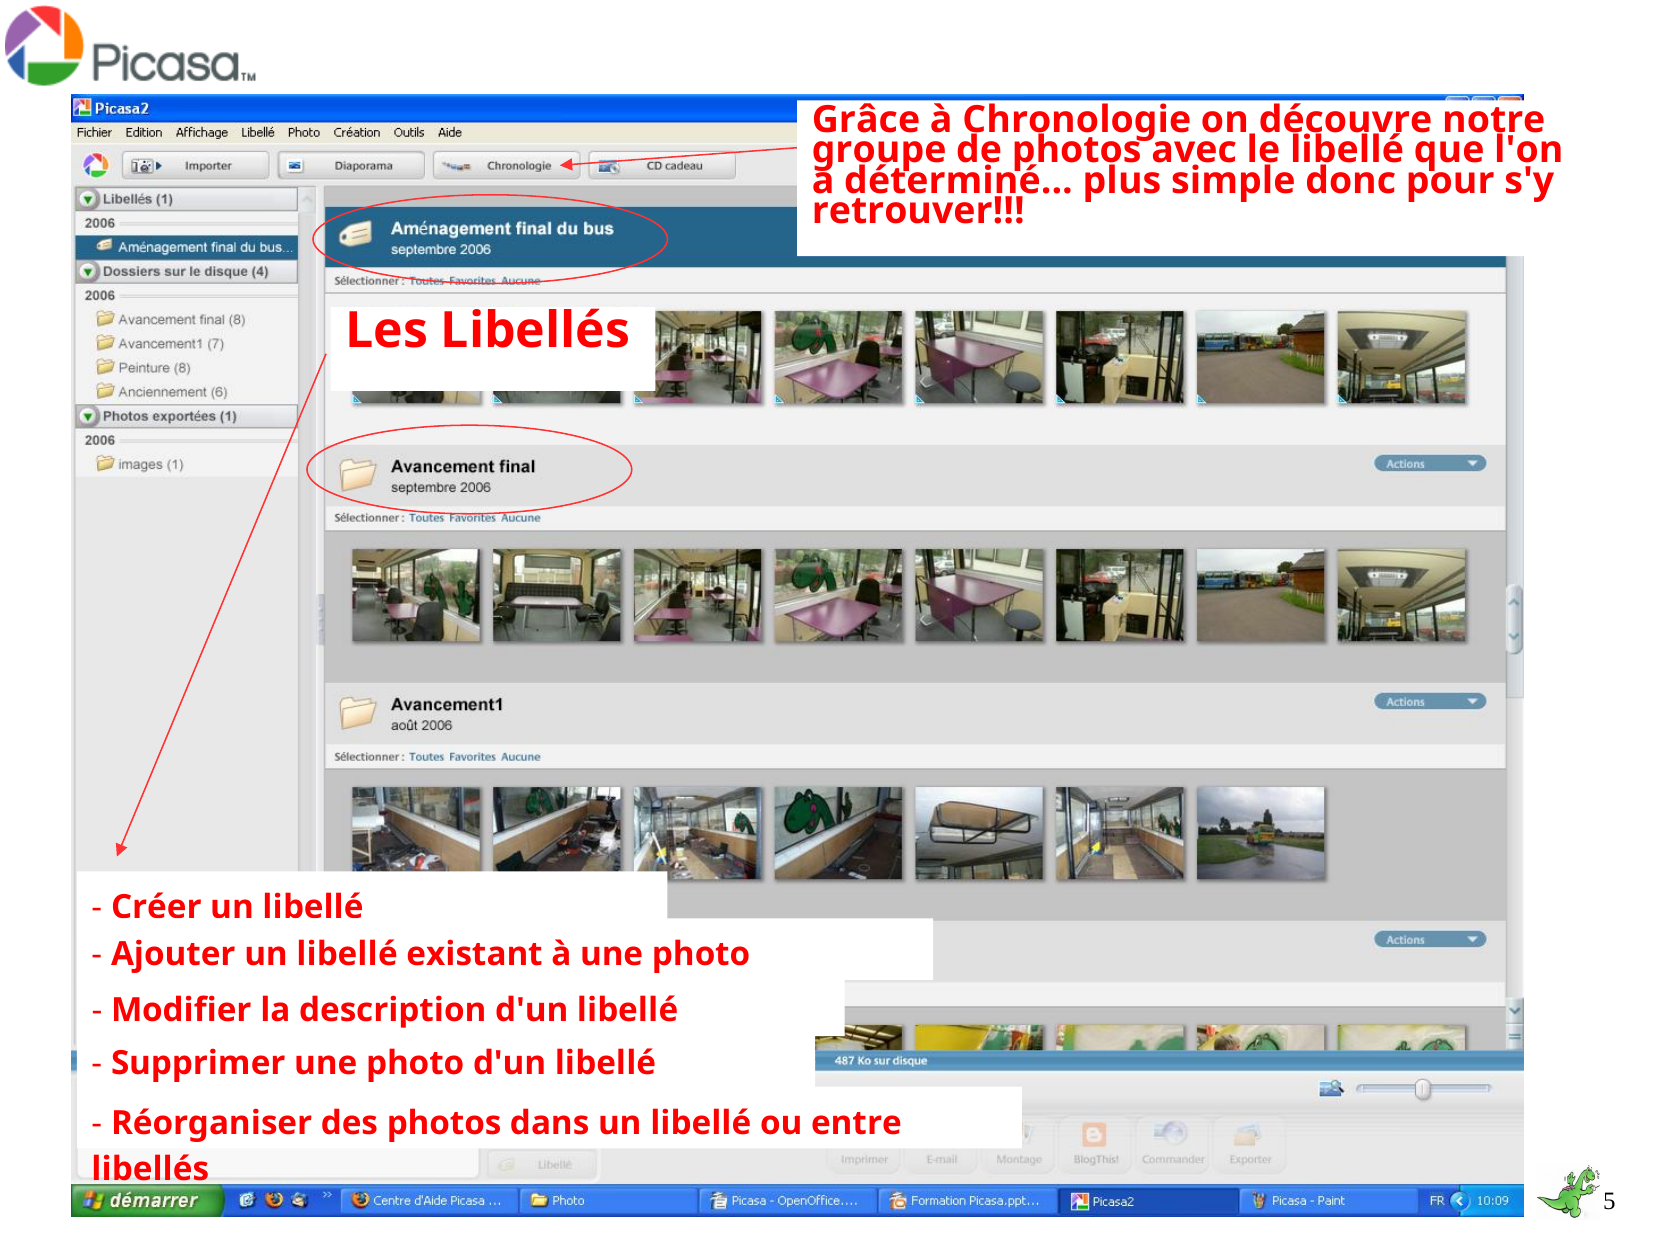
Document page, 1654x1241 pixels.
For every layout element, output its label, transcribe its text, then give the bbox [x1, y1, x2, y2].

text_box Les Libellés [330, 307, 656, 391]
picture [1536, 1163, 1600, 1220]
text_box - Réorganiser des photos dans un libellé ou entre libellés [76, 1086, 1022, 1149]
picture [5, 5, 497, 89]
text_box - Créer un libellé [76, 871, 668, 918]
text_box - Ajouter un libellé existant à une photo [76, 918, 934, 981]
text_box Grâce à Chronologie on découvre notre groupe de photos avec le libellé que l'on a déterminé... plus simple donc pour s'y retrouver!!! [797, 100, 1595, 257]
picture [71, 94, 1524, 1217]
text_box - Modifier la description d'un libellé [76, 974, 845, 1037]
text_box 5 [1603, 1186, 1632, 1216]
text_box - Supprimer une photo d'un libellé [76, 1027, 816, 1086]
